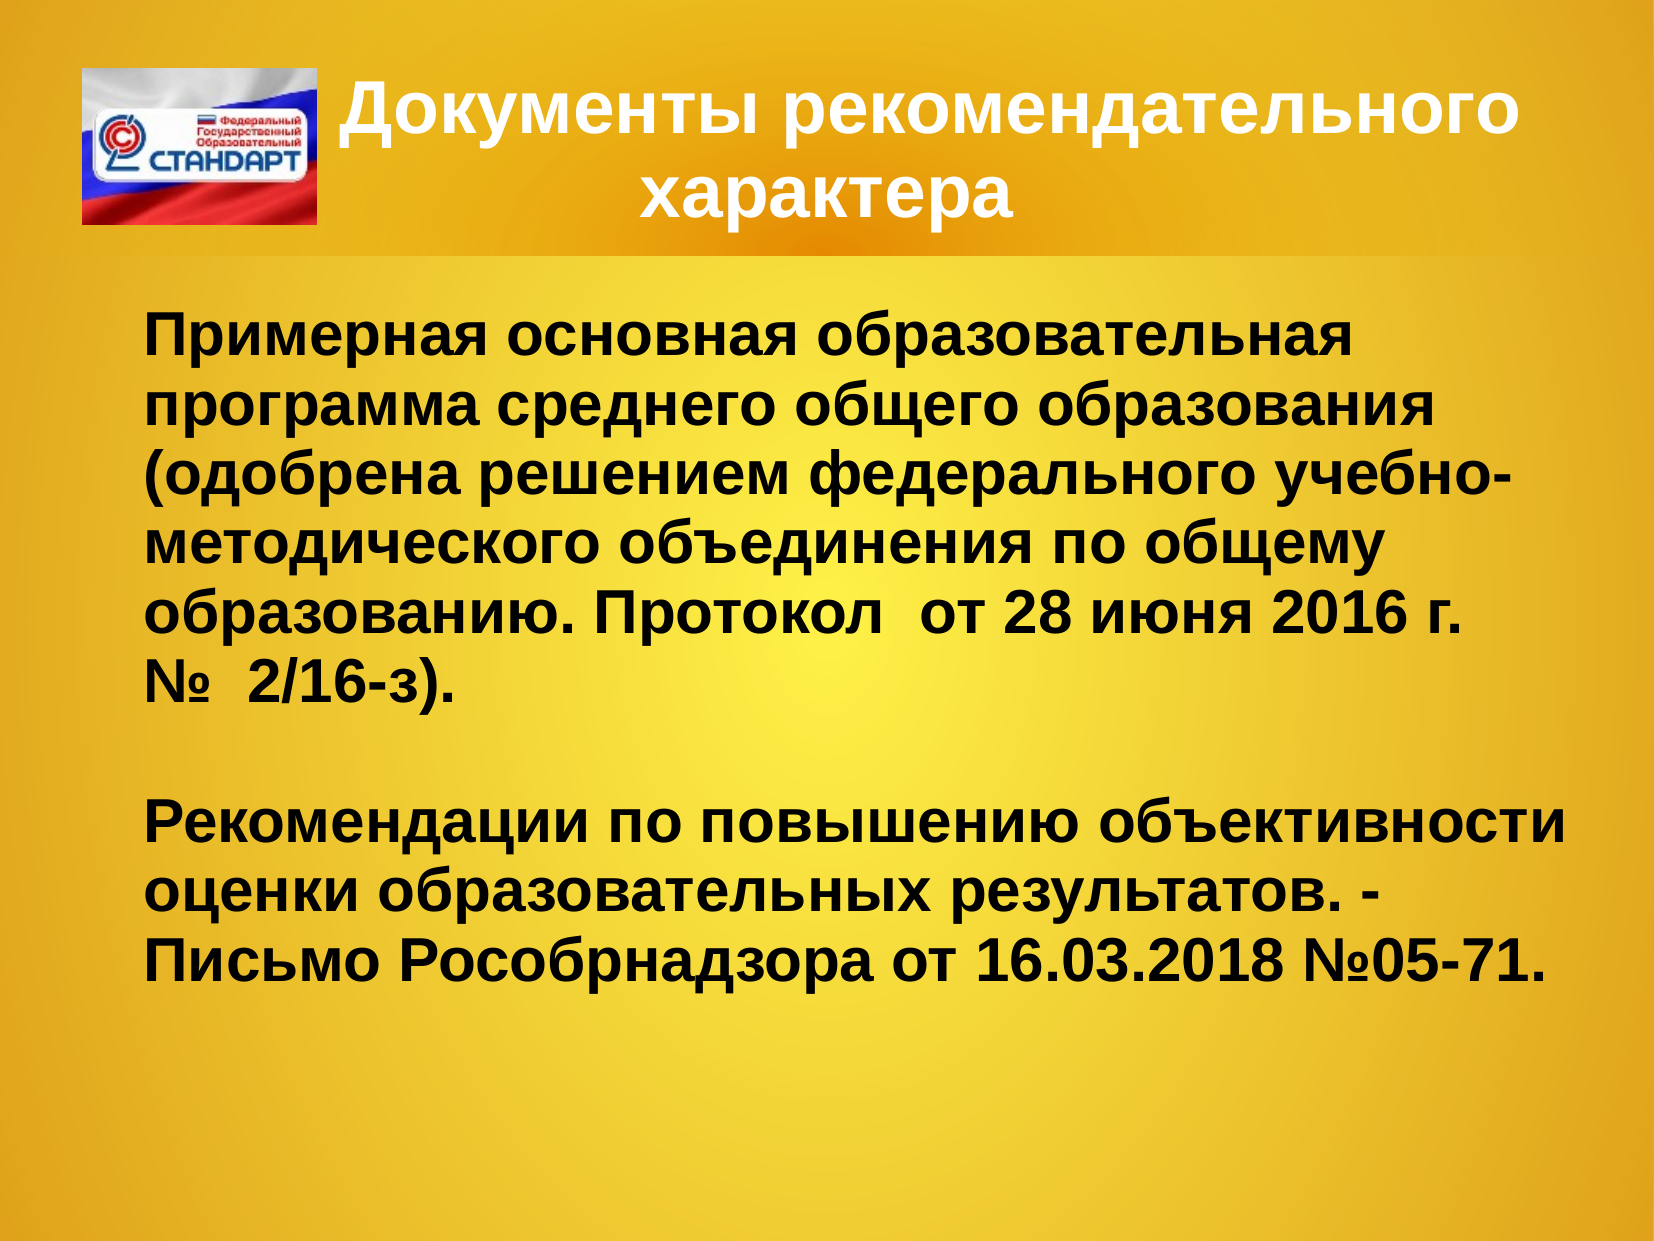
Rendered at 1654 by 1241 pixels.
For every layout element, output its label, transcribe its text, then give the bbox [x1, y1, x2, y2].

list Примерная основная образовательная программа среднего общего образования (одобрена решением федерального учебно-методического объединения по общему образованию. Протокол от 28 июня 2016 г. № 2/16-з). Рекомендации по повышению объективности оценки образовательных результатов. - Письмо Рособрнадзора от 16.03.2018 №05-71. [82, 299, 1571, 1019]
title Документы рекомендательного характера [82, 47, 1571, 252]
picture [82, 68, 317, 225]
